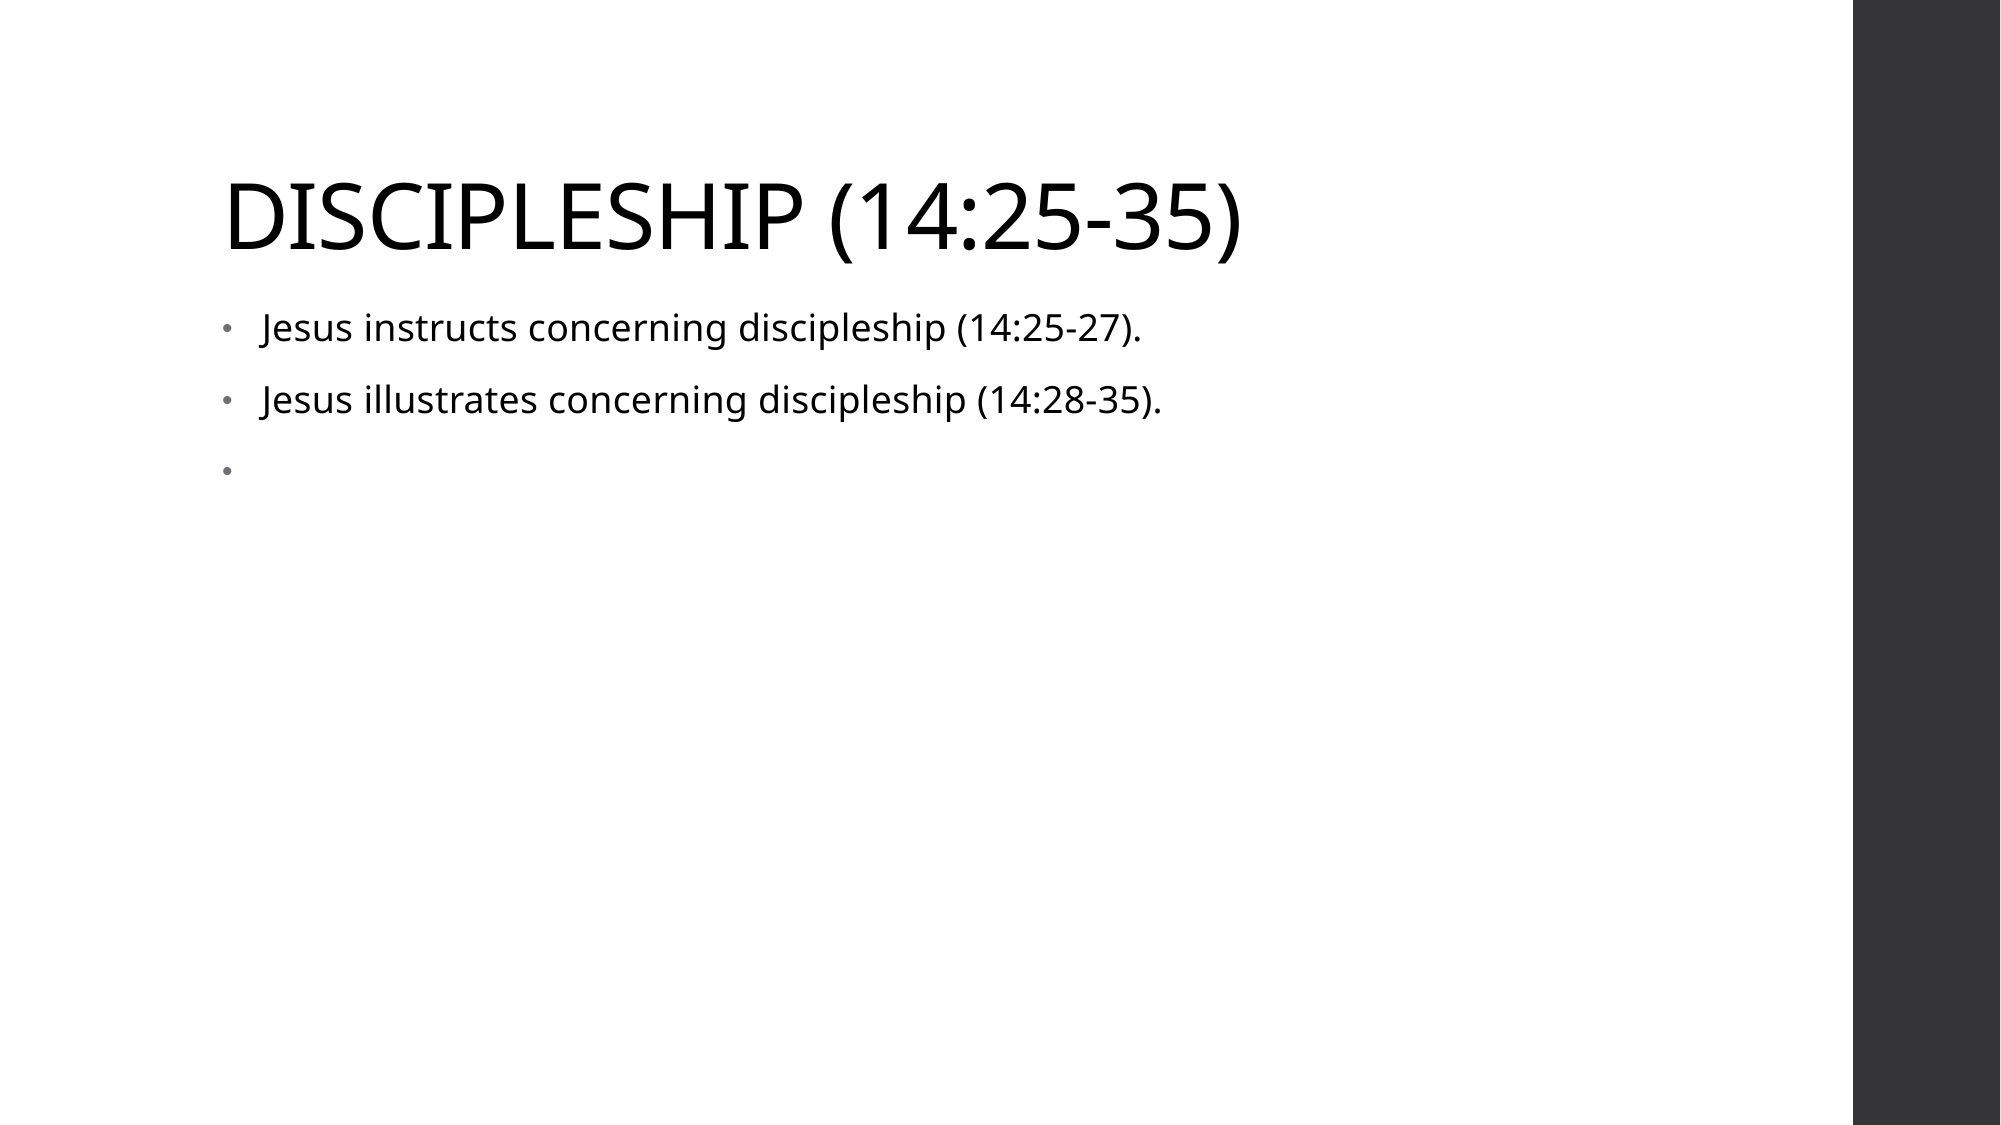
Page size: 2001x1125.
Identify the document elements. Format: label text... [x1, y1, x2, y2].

title DISCIPLESHIP (14:25-35) [206, 60, 1797, 278]
list Jesus instructs concerning discipleship (14:25-27). Jesus illustrates concerning discipleship (14:28-35). [206, 299, 1617, 1014]
